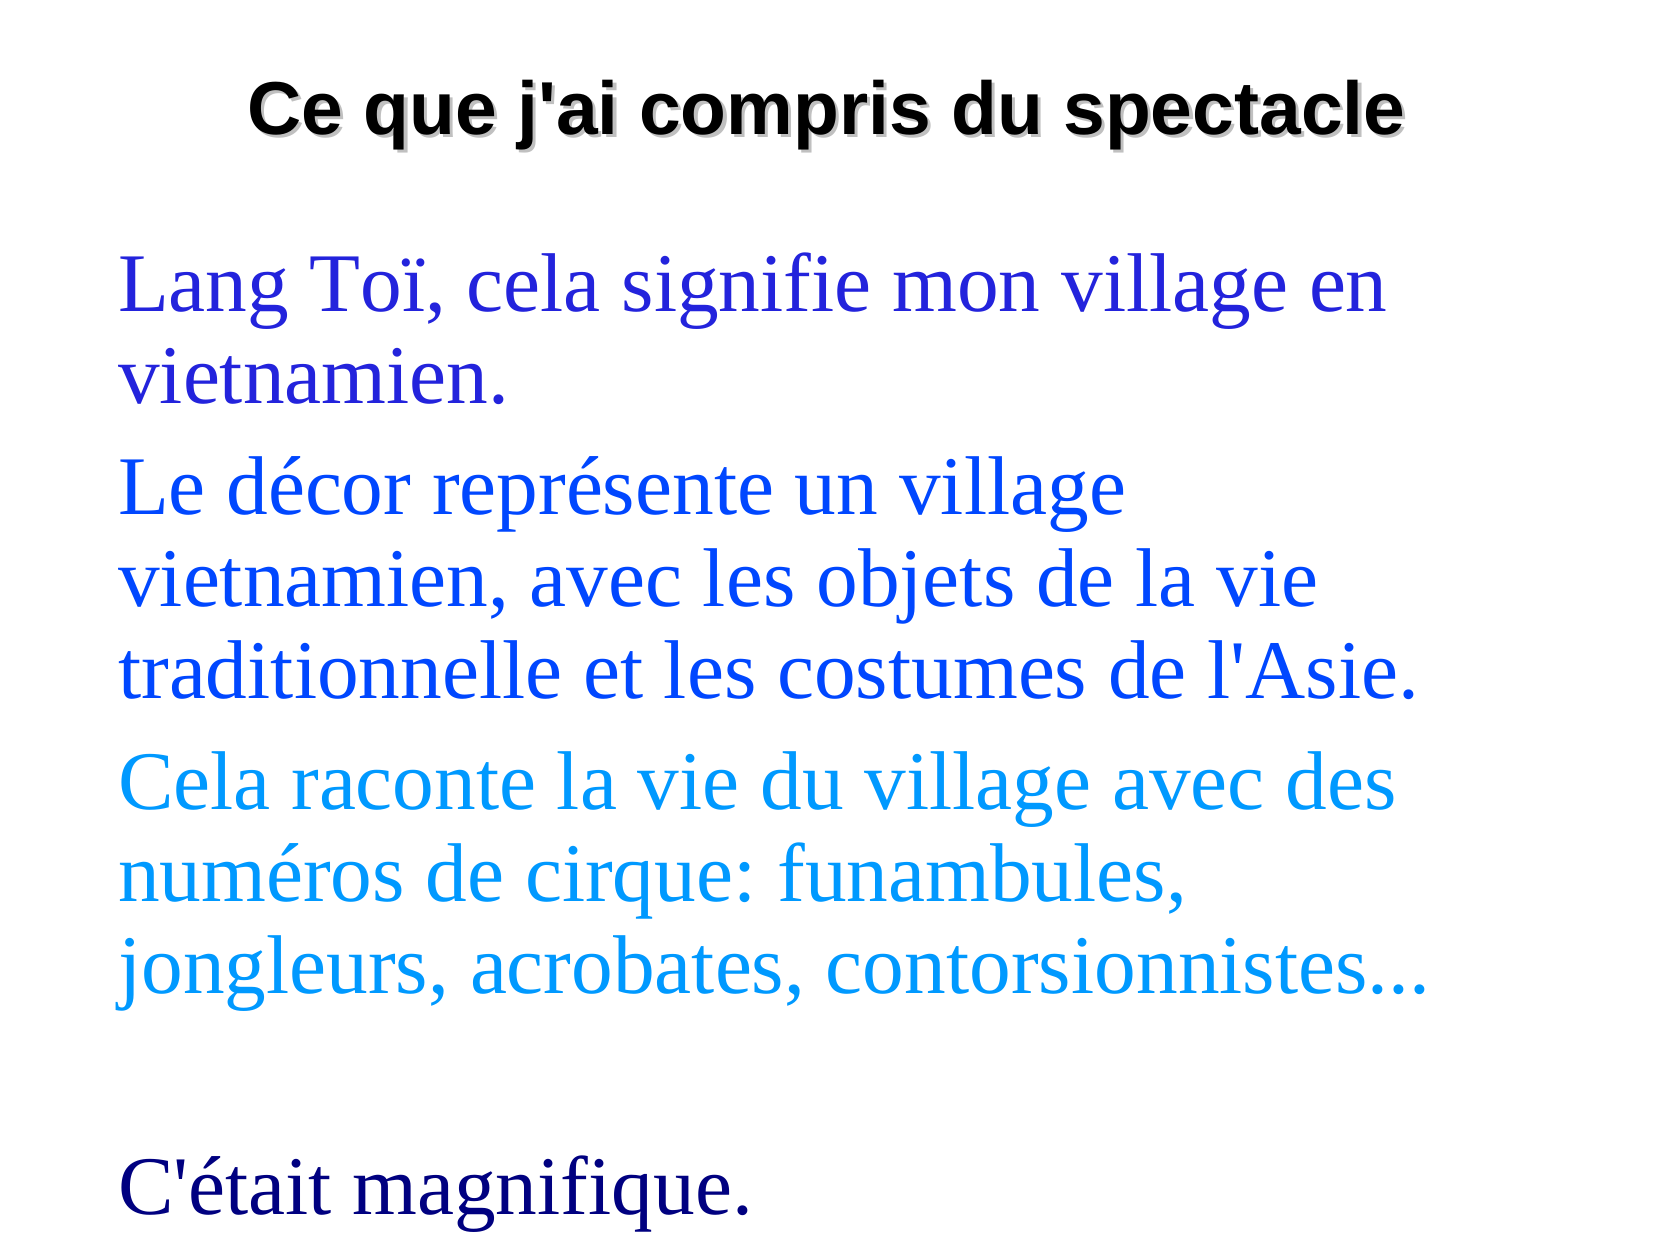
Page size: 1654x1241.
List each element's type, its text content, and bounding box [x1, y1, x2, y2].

text_box Ce que j'ai compris du spectacle [88, 59, 1565, 158]
text_box Lang Toï, cela signifie mon village en vietnamien. Le décor représente un village vietnamien, avec les objets de la vie traditionnelle et les costumes de l'Asie. Cela raconte la vie du village avec des numéros de cirque: funambules, jongleurs, acrobates, contorsionnistes... C'était magnifique. [118, 177, 1447, 1234]
